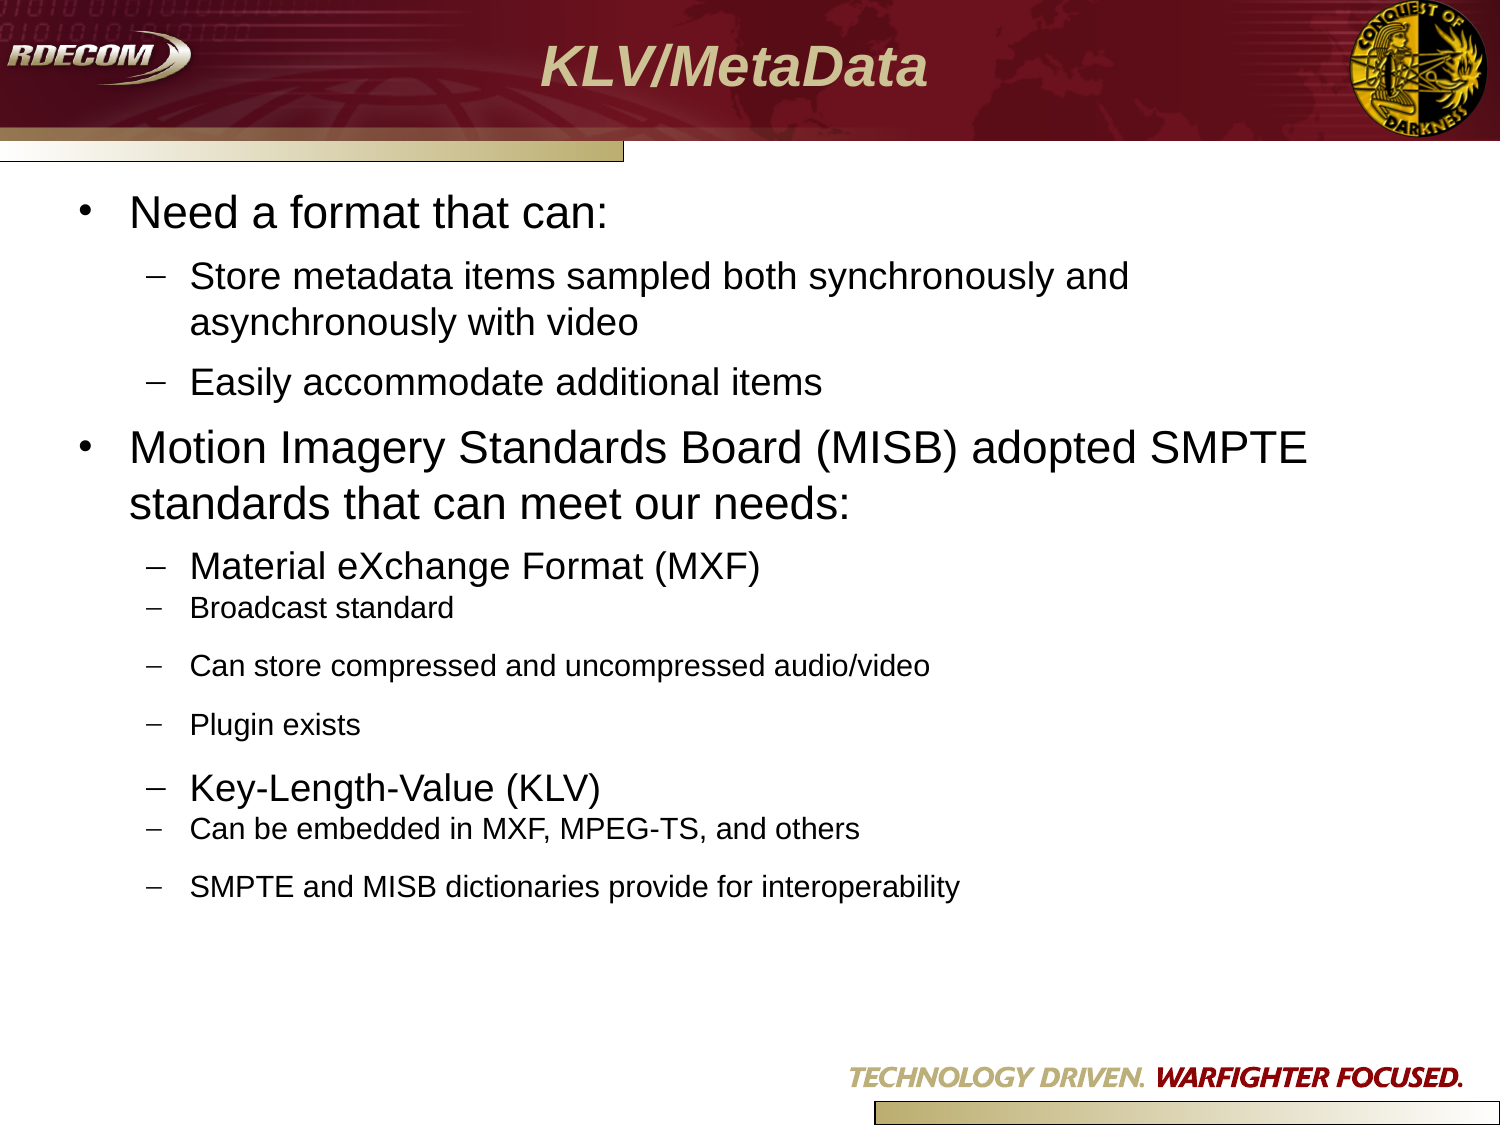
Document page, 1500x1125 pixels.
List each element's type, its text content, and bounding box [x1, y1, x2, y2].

picture [0, 0, 1500, 141]
list Need a format that can: Store metadata items sampled both synchronously and asynchronously with video Easily accommodate additional items Motion Imagery Standards Board (MISB) adopted SMPTE standards that can meet our needs: Material eXchange Format (MXF) Broadcast standard Can store compressed and uncompressed audio/video Plugin exists Key-Length-Value (KLV) Can be embedded in MXF, MPEG-TS, and others SMPTE and MISB dictionaries provide for interoperability [62, 174, 1413, 918]
title KLV/MetaData [262, 0, 1207, 138]
